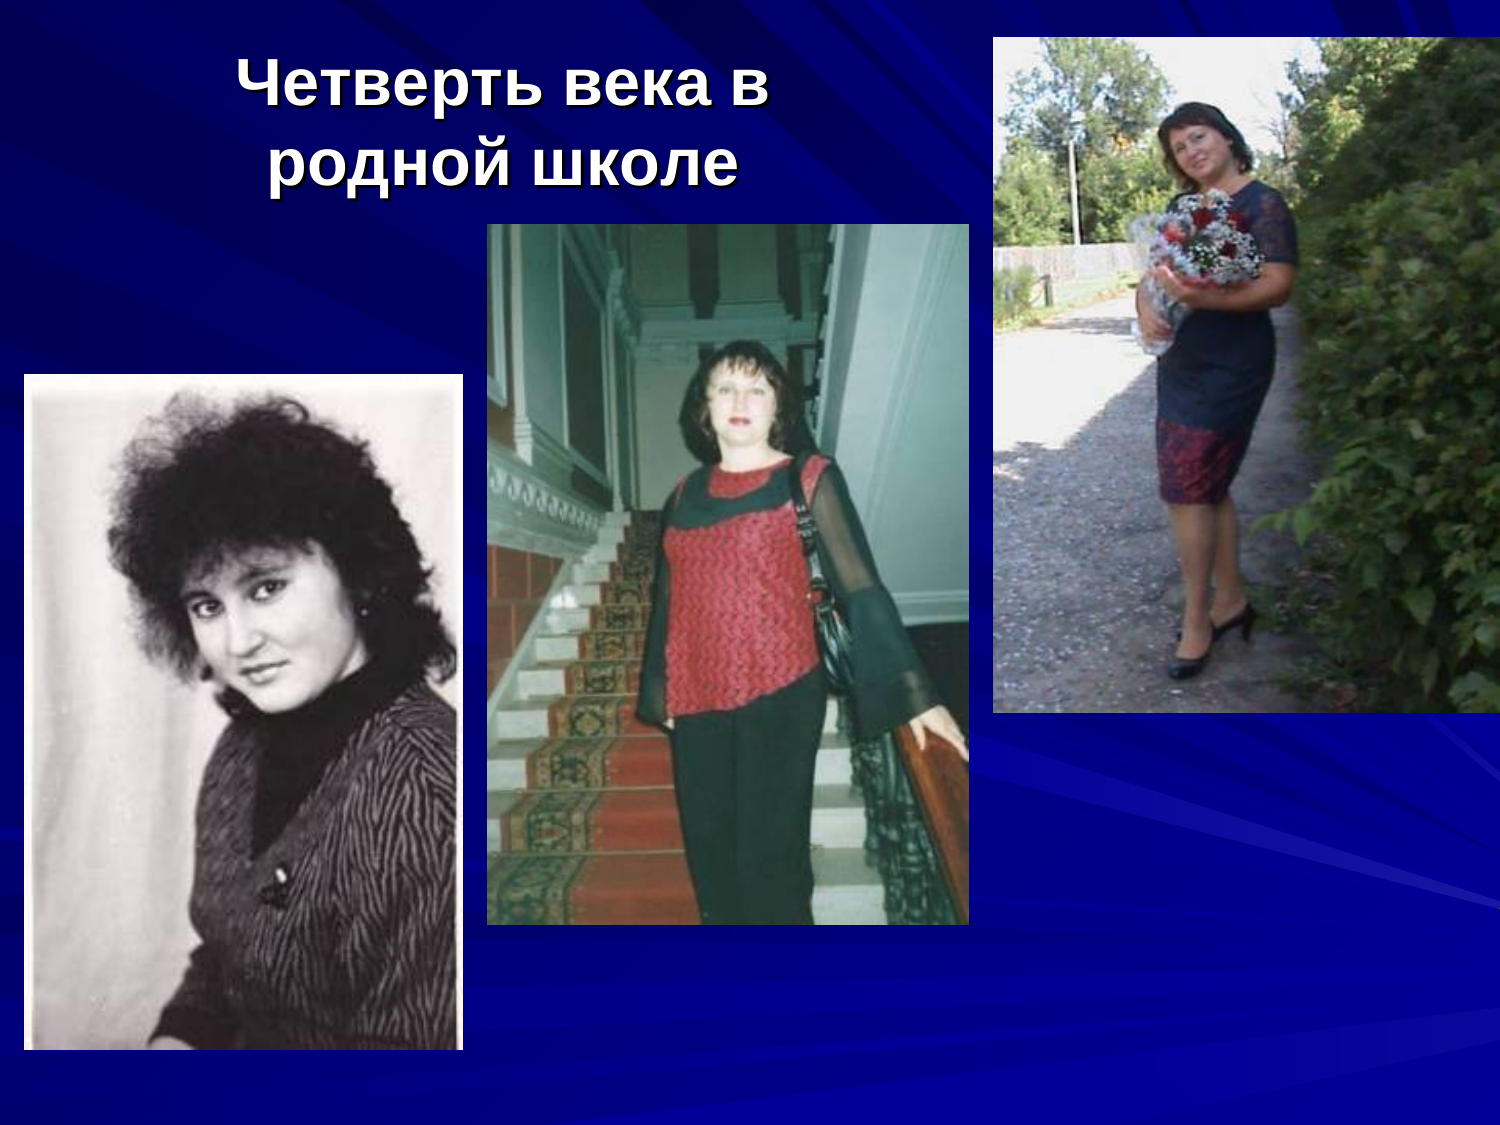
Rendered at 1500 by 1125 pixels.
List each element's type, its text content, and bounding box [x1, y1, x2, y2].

title Четверть века в родной школе [75, 24, 951, 213]
picture [24, 375, 463, 1051]
picture [487, 224, 969, 925]
picture [993, 37, 1500, 713]
